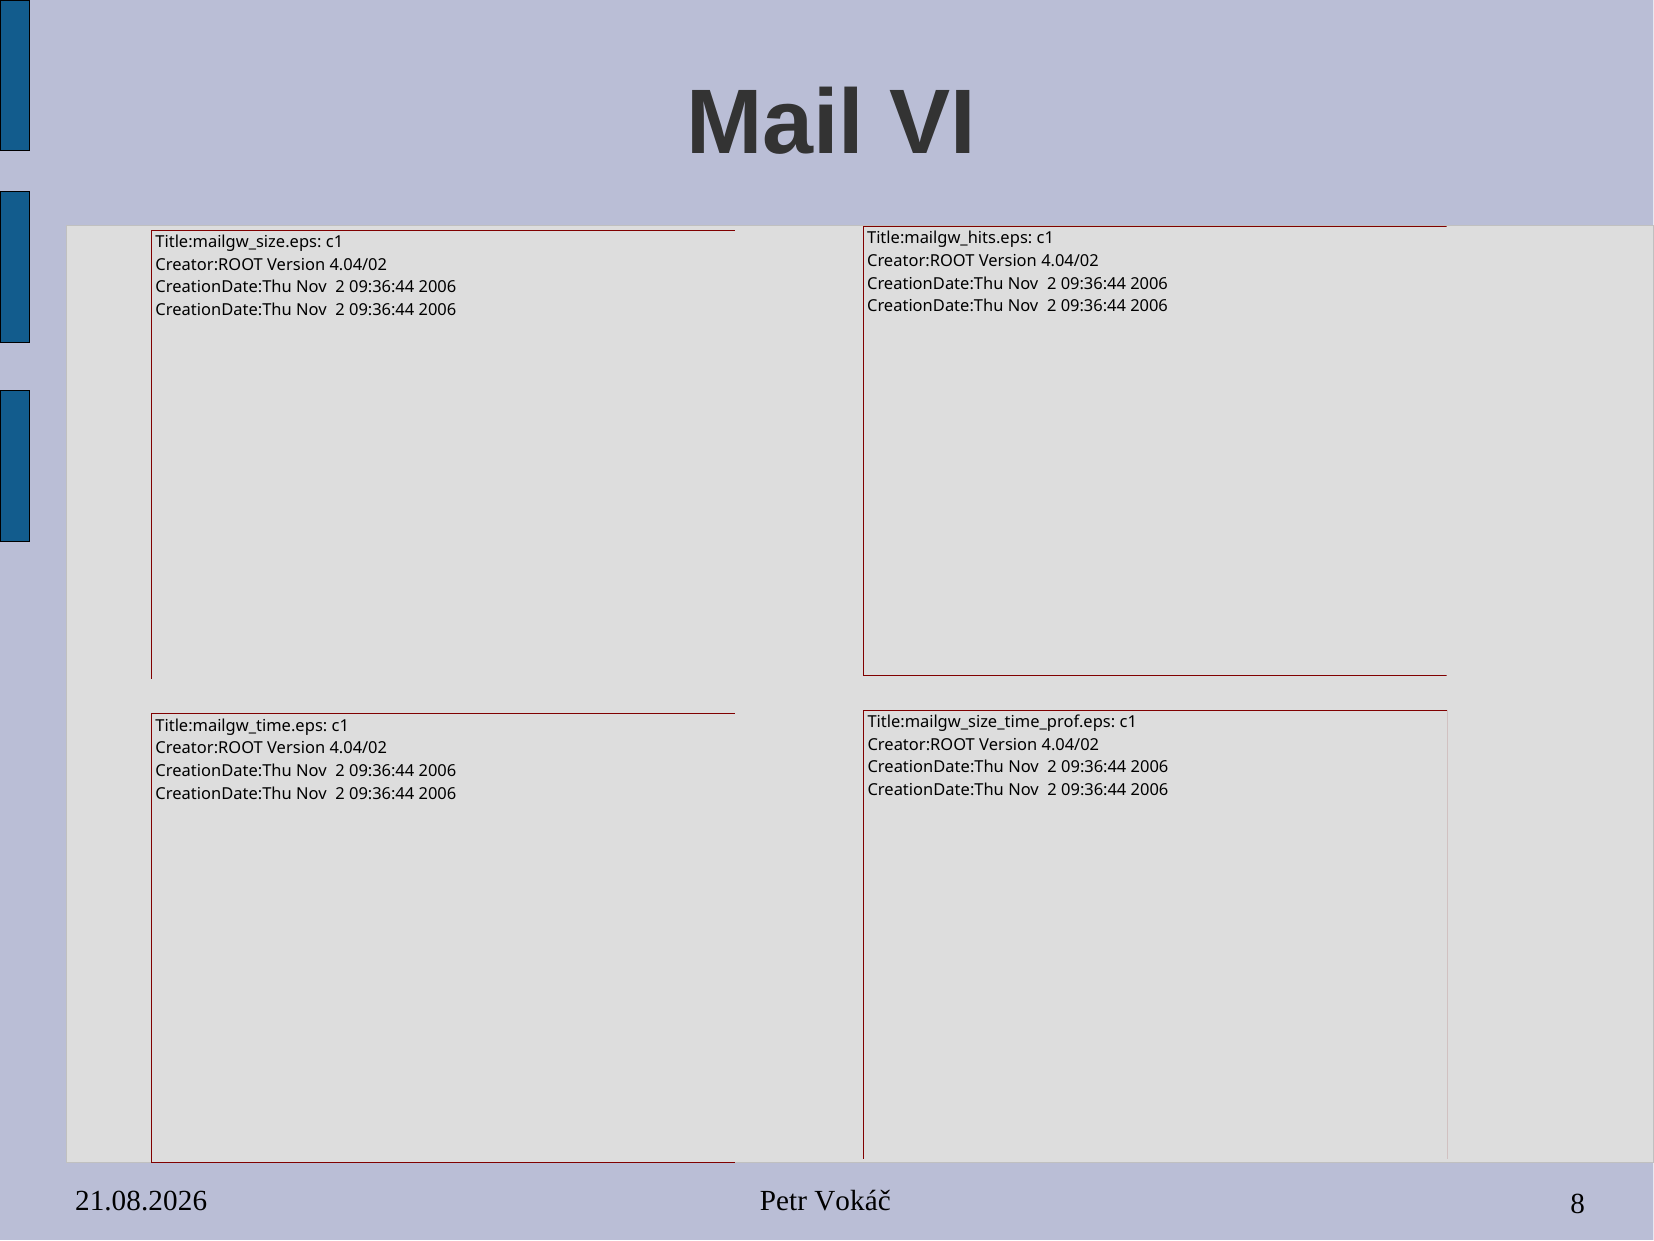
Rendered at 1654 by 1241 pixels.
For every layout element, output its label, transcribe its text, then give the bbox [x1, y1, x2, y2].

picture [861, 225, 1447, 676]
picture [150, 712, 735, 1163]
picture [862, 708, 1448, 1159]
title Mail VI [125, 17, 1538, 226]
picture [150, 228, 735, 679]
